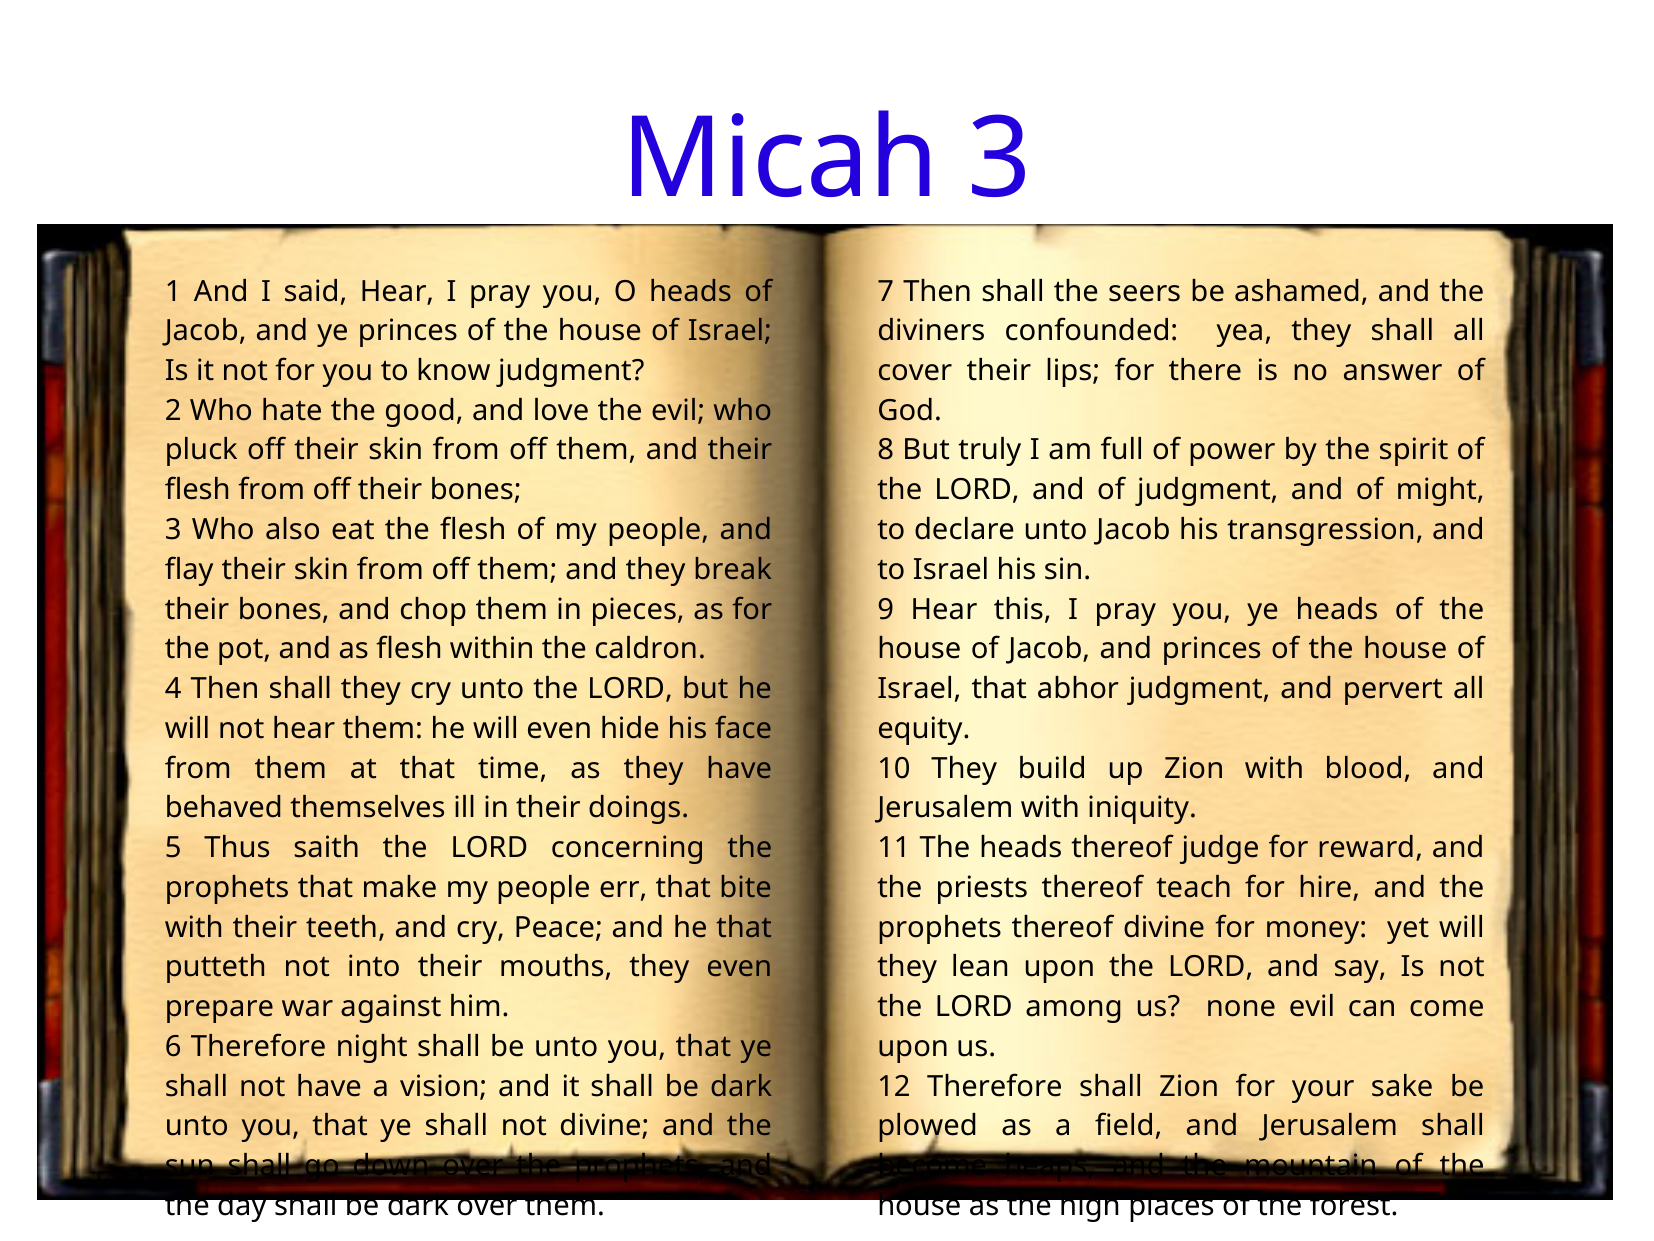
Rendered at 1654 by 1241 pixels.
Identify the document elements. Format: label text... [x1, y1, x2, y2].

text_box 1 And I said, Hear, I pray you, O heads of Jacob, and ye princes of the house of Israel; Is it not for you to know judgment? 2 Who hate the good, and love the evil; who pluck off their skin from off them, and their flesh from off their bones; 3 Who also eat the flesh of my people, and flay their skin from off them; and they break their bones, and chop them in pieces, as for the pot, and as flesh within the caldron. 4 Then shall they cry unto the LORD, but he will not hear them: he will even hide his face from them at that time, as they have behaved themselves ill in their doings. 5 Thus saith the LORD concerning the prophets that make my people err, that bite with their teeth, and cry, Peace; and he that putteth not into their mouths, they even prepare war against him. 6 Therefore night shall be unto you, that ye shall not have a vision; and it shall be dark unto you, that ye shall not divine; and the sun shall go down over the prophets, and the day shall be dark over them. [150, 262, 788, 1124]
title Micah 3 [82, 49, 1571, 224]
picture [37, 224, 1613, 1201]
text_box 7 Then shall the seers be ashamed, and the diviners confounded: yea, they shall all cover their lips; for there is no answer of God. 8 But truly I am full of power by the spirit of the LORD, and of judgment, and of might, to declare unto Jacob his transgression, and to Israel his sin. 9 Hear this, I pray you, ye heads of the house of Jacob, and princes of the house of Israel, that abhor judgment, and pervert all equity. 10 They build up Zion with blood, and Jerusalem with iniquity. 11 The heads thereof judge for reward, and the priests thereof teach for hire, and the prophets thereof divine for money: yet will they lean upon the LORD, and say, Is not the LORD among us? none evil can come upon us. 12 Therefore shall Zion for your sake be plowed as a field, and Jerusalem shall become heaps, and the mountain of the house as the high places of the forest. [862, 262, 1501, 1089]
